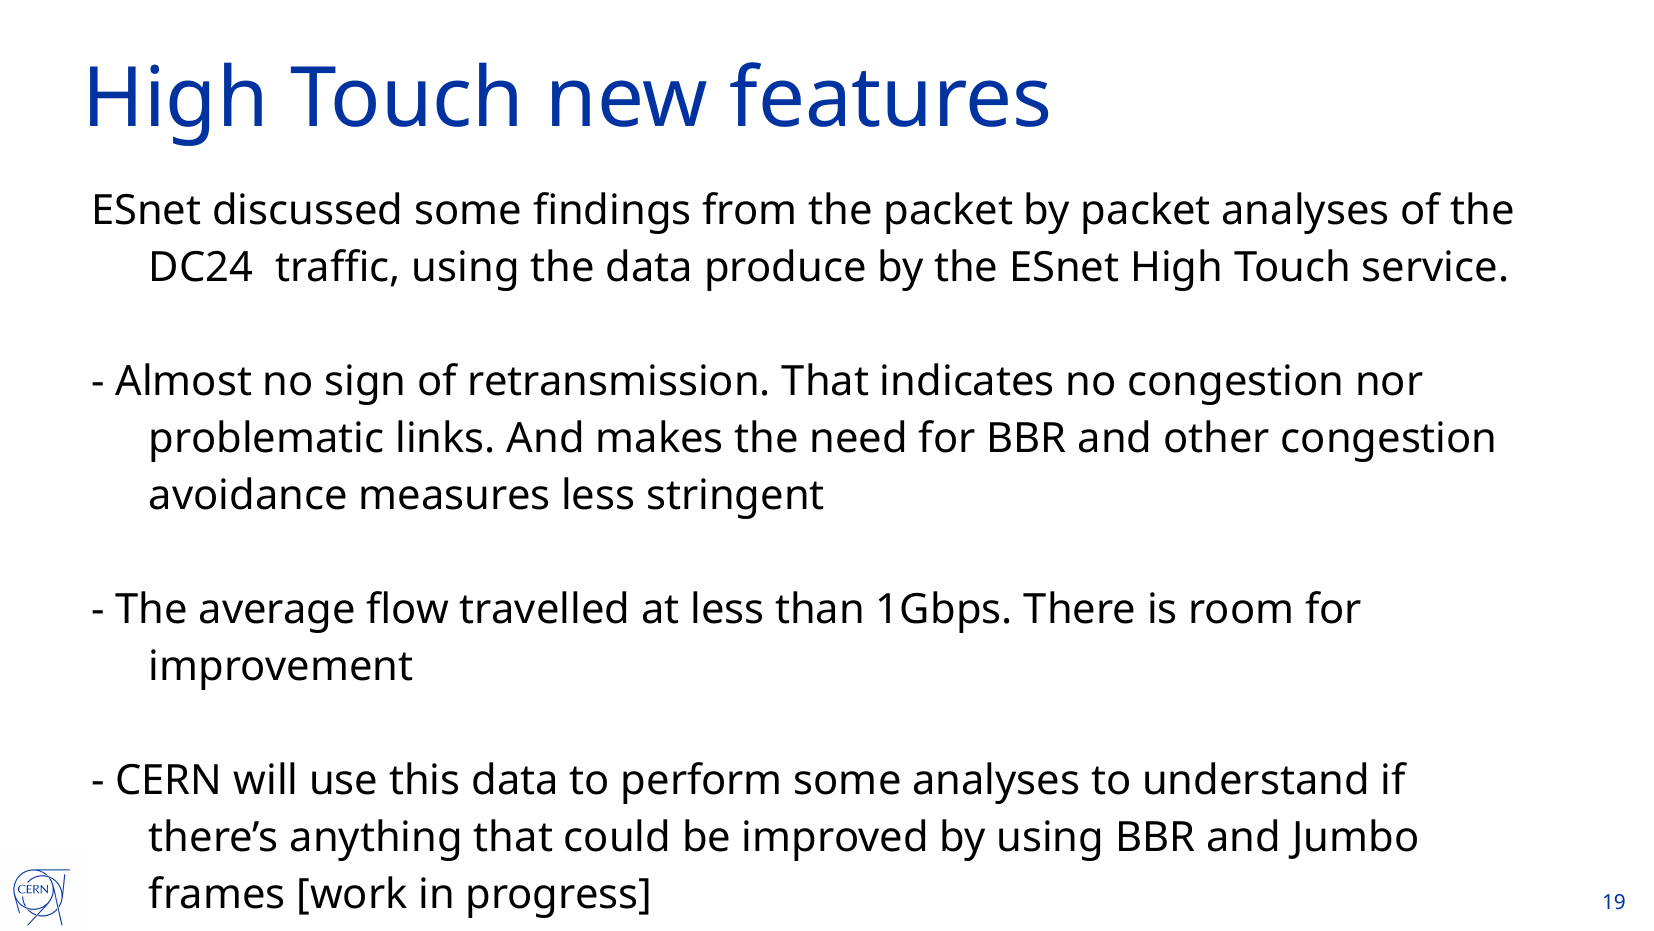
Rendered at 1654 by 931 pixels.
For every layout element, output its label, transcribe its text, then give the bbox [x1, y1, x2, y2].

picture [0, 850, 76, 931]
text_box ESnet discussed some findings from the packet by packet analyses of the DC24 traffic, using the data produce by the ESnet High Touch service. - Almost no sign of retransmission. That indicates no congestion nor problematic links. And makes the need for BBR and other congestion avoidance measures less stringent - The average flow travelled at less than 1Gbps. There is room for improvement - CERN will use this data to perform some analyses to understand if there’s anything that could be improved by using BBR and Jumbo frames [work in progress] [76, 172, 1546, 931]
title High Touch new features [82, 37, 1571, 142]
